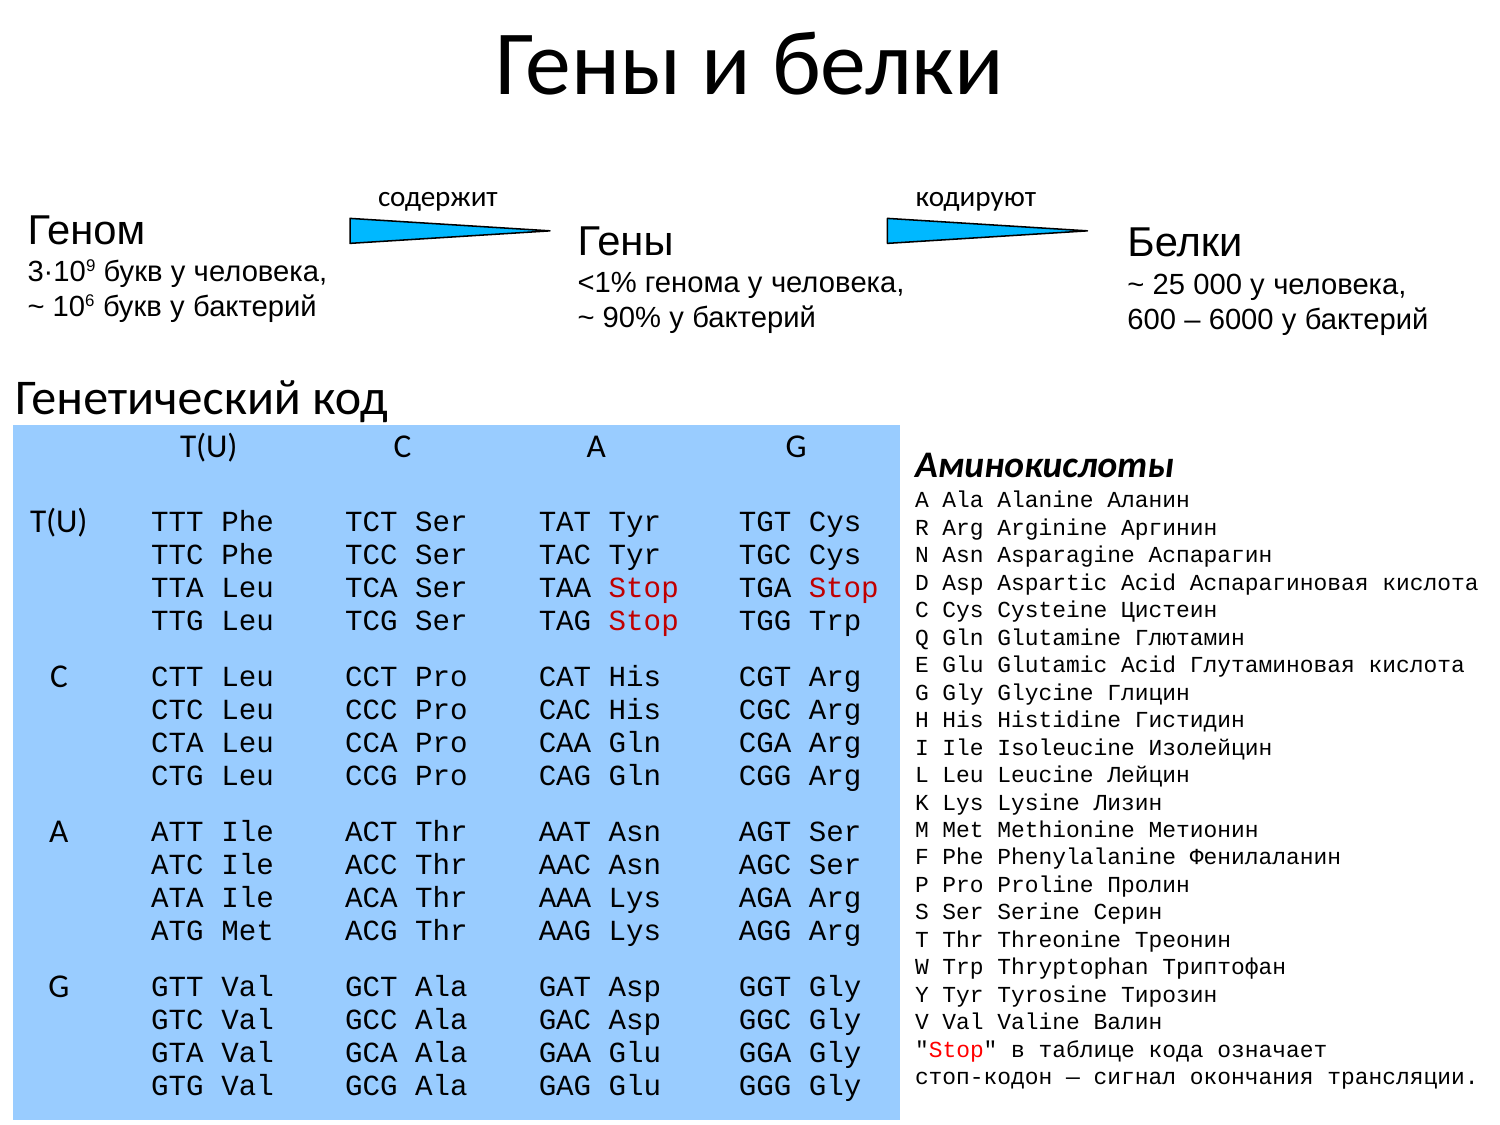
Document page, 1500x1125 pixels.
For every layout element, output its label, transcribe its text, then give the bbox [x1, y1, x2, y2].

table_cell СTT Leu СTC Leu СTA Leu СTG Leu [113, 655, 312, 810]
table_cell AAT Asn AAC Asn AAA Lys AAG Lys [500, 810, 700, 965]
table_cell TCT Ser TCC Ser TCA Ser TCG Ser [312, 500, 500, 655]
table_cell GCT Ala GCC Ala GCA Ala GCG Ala [312, 965, 500, 1120]
text_box Гены <1% генома у человека, ~ 90% у бактерий [562, 198, 925, 342]
table_cell A [13, 810, 113, 965]
text_box Аминокислоты A Ala Alanine Аланин R Arg Arginine Аргинин N Asn Asparagine Аспарагин D Asp Aspartic Acid Аспарагиновая кислота C Cys Cysteine Цистеин Q Gln Glutamine Глютамин E Glu Glutamic Acid Глутаминовая кислота G Gly Glycine Глицин H His Histidine Гистидин I Ile Isoleucine Изолейцин L Leu Leucine Лейцин K Lys Lysine Лизин M Met Methionine Метионин F Phe Phenylalanine Фенилаланин P Pro Proline Пролин S Ser Serine Серин T Thr Threonine Треонин W Trp Thryptophan Триптофан Y Tyr Tyrosine Тирозин V Val Valine Валин "Stop" в таблице кода означает стоп-кодон — сигнал окончания трансляции. [900, 425, 1500, 1125]
table_cell T(U) [13, 500, 113, 655]
table_cell C [13, 655, 113, 810]
table_header C [312, 425, 500, 500]
table_cell CGT Arg CGC Arg CGA Arg CGG Arg [700, 655, 900, 810]
title Гены и белки [75, 0, 1425, 175]
table_cell AGT Ser AGC Ser AGA Arg AGG Arg [700, 810, 900, 965]
text_box Генетический код [0, 350, 613, 433]
table_cell TAT Tyr TAC Tyr TAA Stop TAG Stop [500, 500, 700, 655]
table_cell G [13, 965, 113, 1120]
table_cell ACT Thr ACC Thr ACA Thr ACG Thr [312, 810, 500, 965]
table_header T(U) [113, 425, 312, 500]
text_box [887, 218, 1088, 244]
text_box Геном 3·109 букв у человека, ~ 106 букв у бактерий [12, 187, 400, 330]
text_box Белки ~ 25 000 у человека, 600 – 6000 у бактерий [1112, 199, 1475, 343]
table_header [13, 425, 113, 500]
table_cell CCT Pro CCC Pro CCA Pro CCG Pro [312, 655, 500, 810]
table_cell CAT His CAC His CAA Gln CAG Gln [500, 655, 700, 810]
table_header A [500, 425, 700, 500]
text_box [350, 218, 551, 244]
table_cell GTT Val GTC Val GTA Val GTG Val [113, 965, 312, 1120]
table_cell ATT Ile ATC Ile ATA Ile ATG Met [113, 810, 312, 965]
table_cell TTT Phe TTC Phe TTA Leu TTG Leu [113, 500, 312, 655]
table_cell TGT Cys TGC Cys TGA Stop TGG Trp [700, 500, 900, 655]
table_cell GAT Asp GAC Asp GAA Glu GAG Glu [500, 965, 700, 1120]
text_box содержит [363, 162, 514, 221]
table_cell GGT Gly GGC Gly GGA Gly GGG Gly [700, 965, 900, 1120]
table_header G [700, 425, 900, 500]
text_box кодируют [900, 162, 1052, 221]
